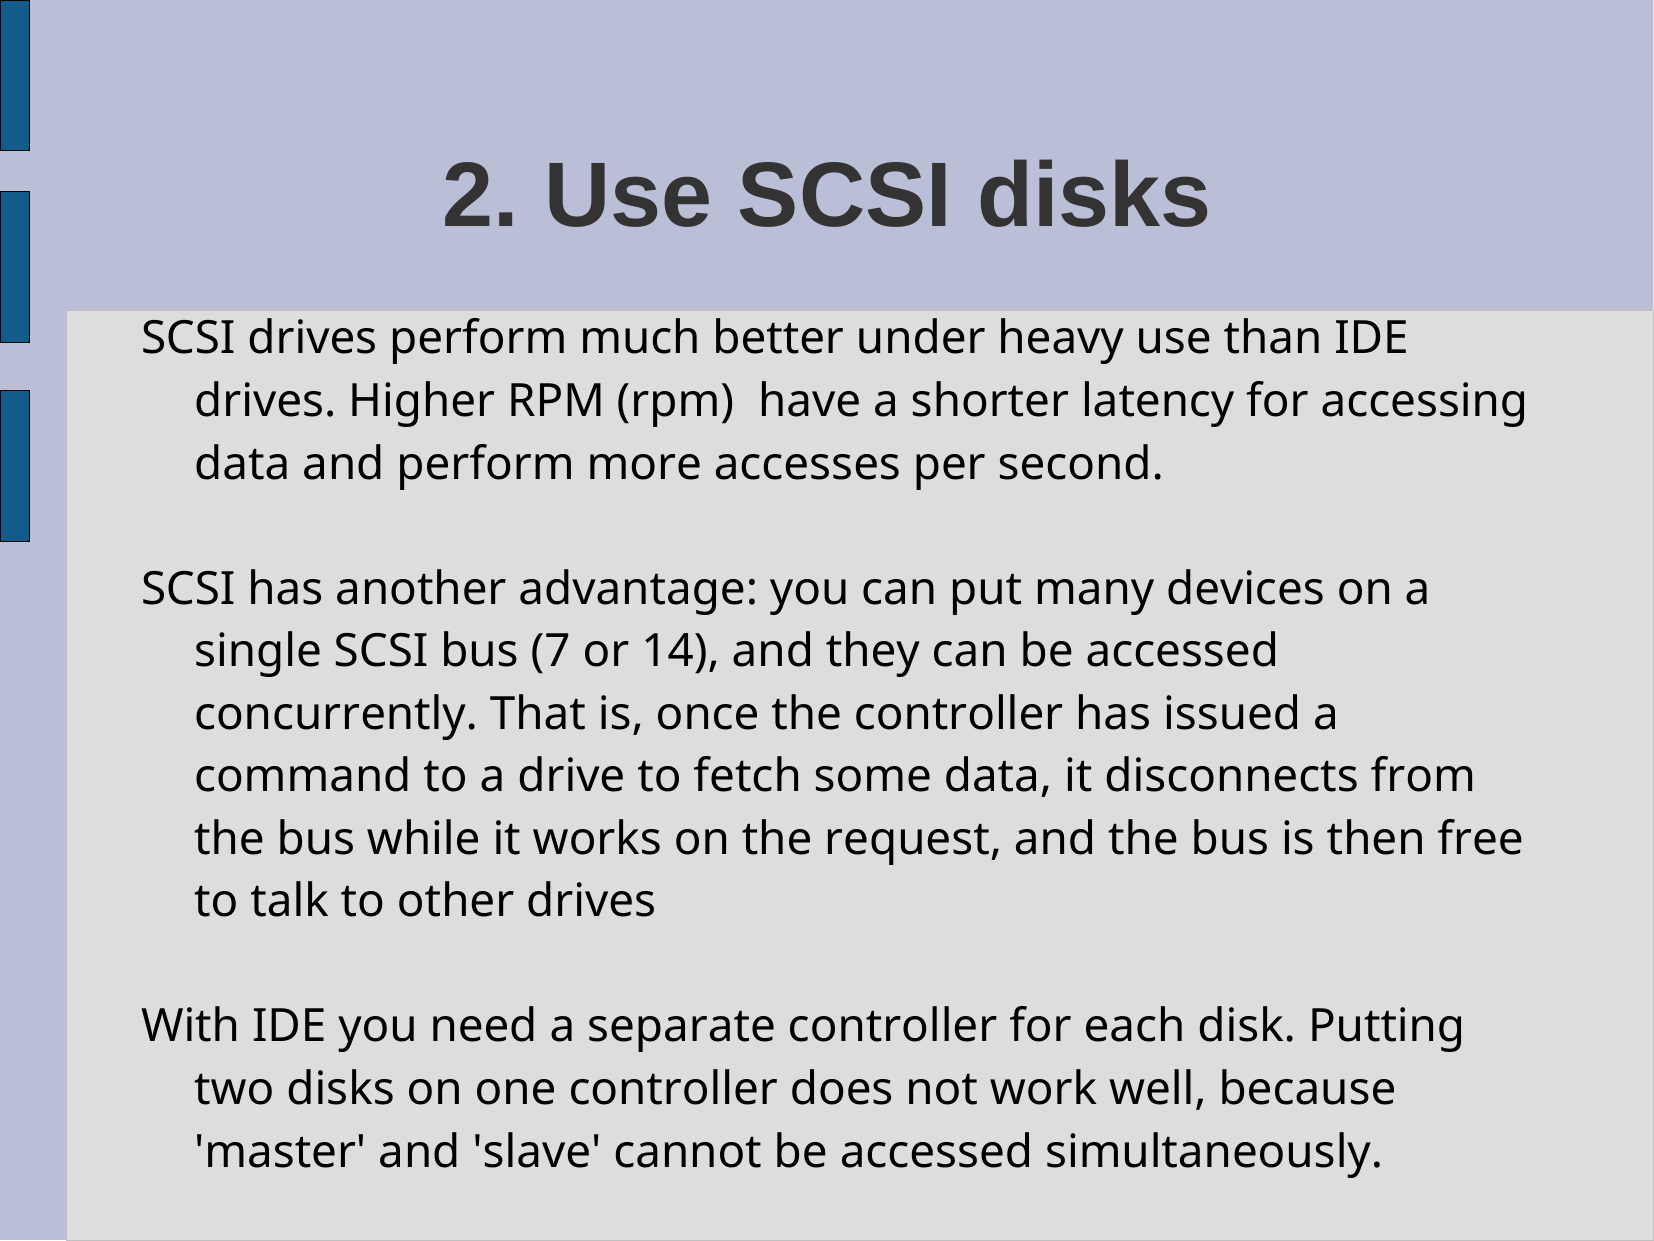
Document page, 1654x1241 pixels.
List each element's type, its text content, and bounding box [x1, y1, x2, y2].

list SCSI drives perform much better under heavy use than IDE drives. Higher RPM (rpm) have a shorter latency for accessing data and perform more accesses per second. SCSI has another advantage: you can put many devices on a single SCSI bus (7 or 14), and they can be accessed concurrently. That is, once the controller has issued a command to a drive to fetch some data, it disconnects from the bus while it works on the request, and the bus is then free to talk to other drives With IDE you need a separate controller for each disk. Putting two disks on one controller does not work well, because 'master' and 'slave' cannot be accessed simultaneously. (SATA solves some of these problems, but not all) [123, 305, 1536, 1211]
title 2. Use SCSI disks [121, 91, 1534, 299]
